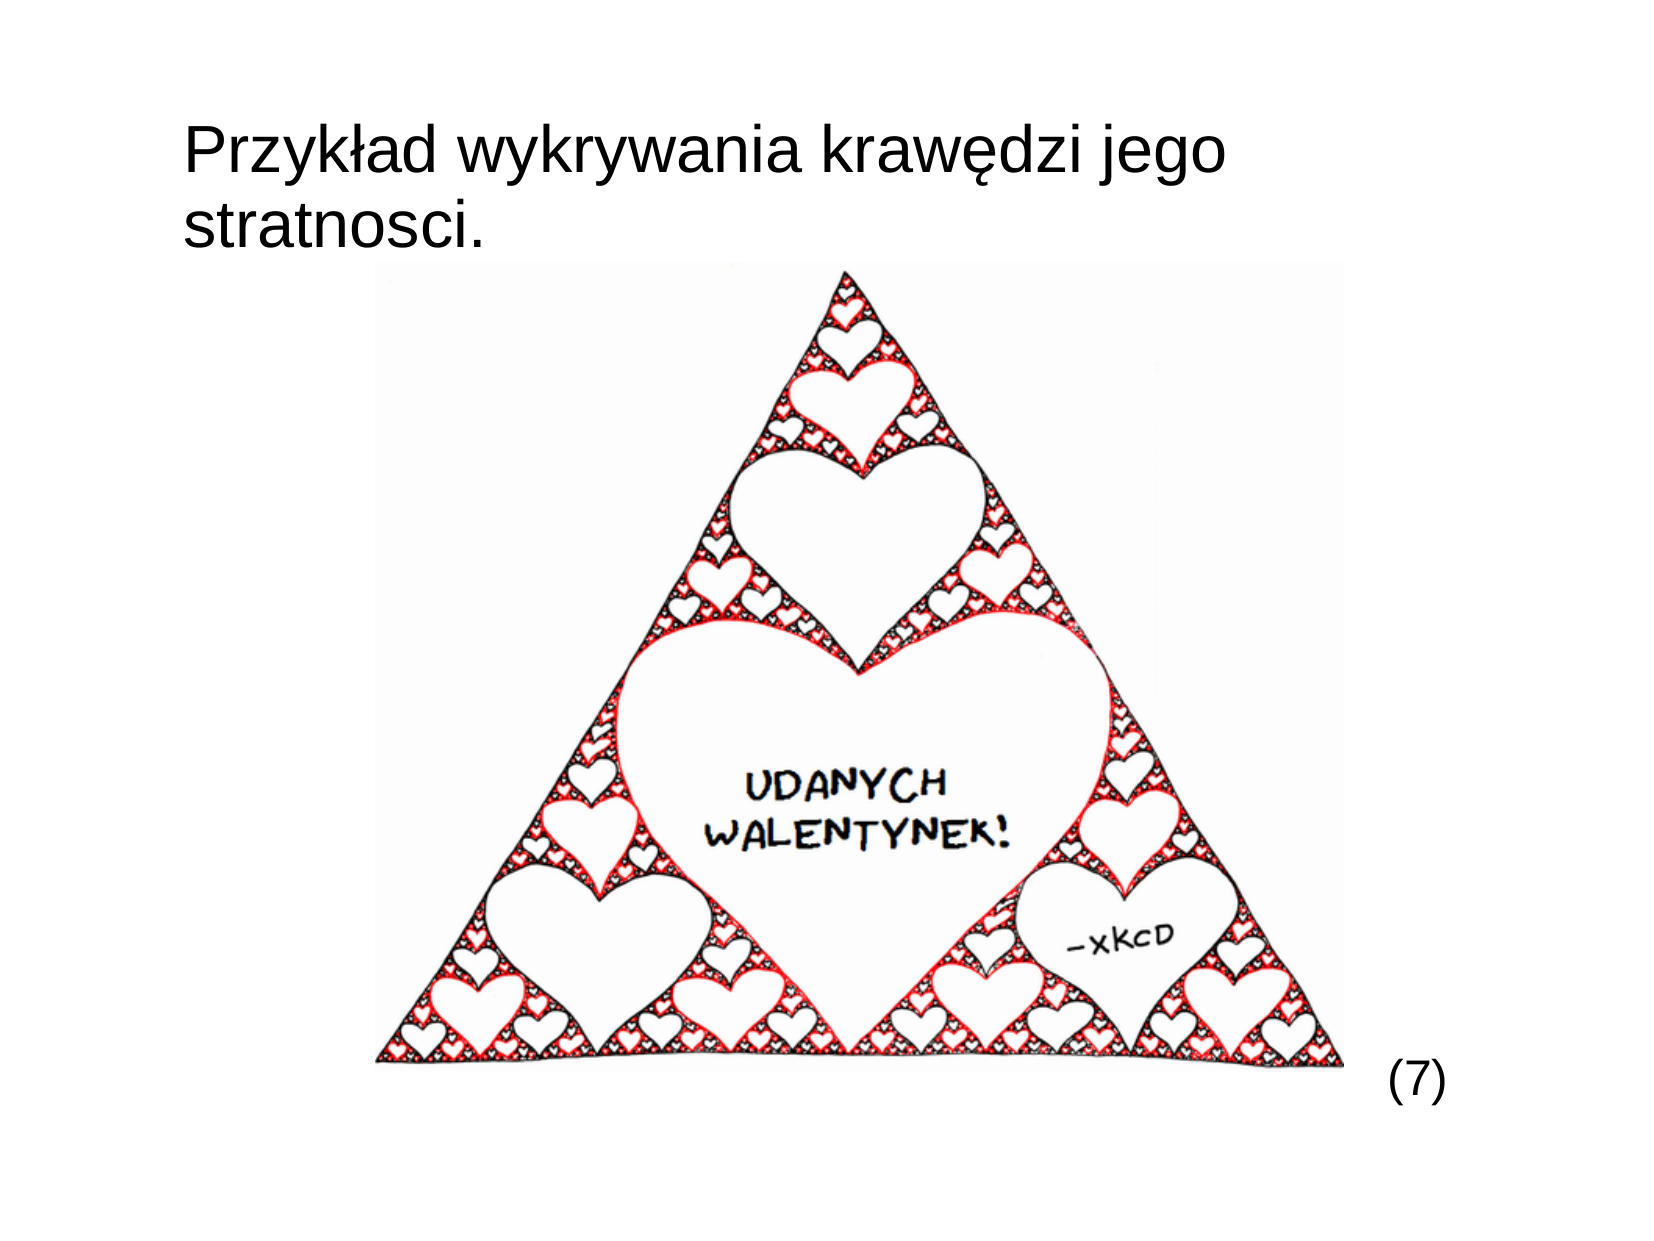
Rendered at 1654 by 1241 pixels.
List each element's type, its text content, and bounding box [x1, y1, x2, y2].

list Przykład wykrywania krawędzi jego stratnosci. [112, 112, 1525, 894]
picture [375, 262, 1344, 1072]
text_box (7) [1387, 1050, 1463, 1126]
